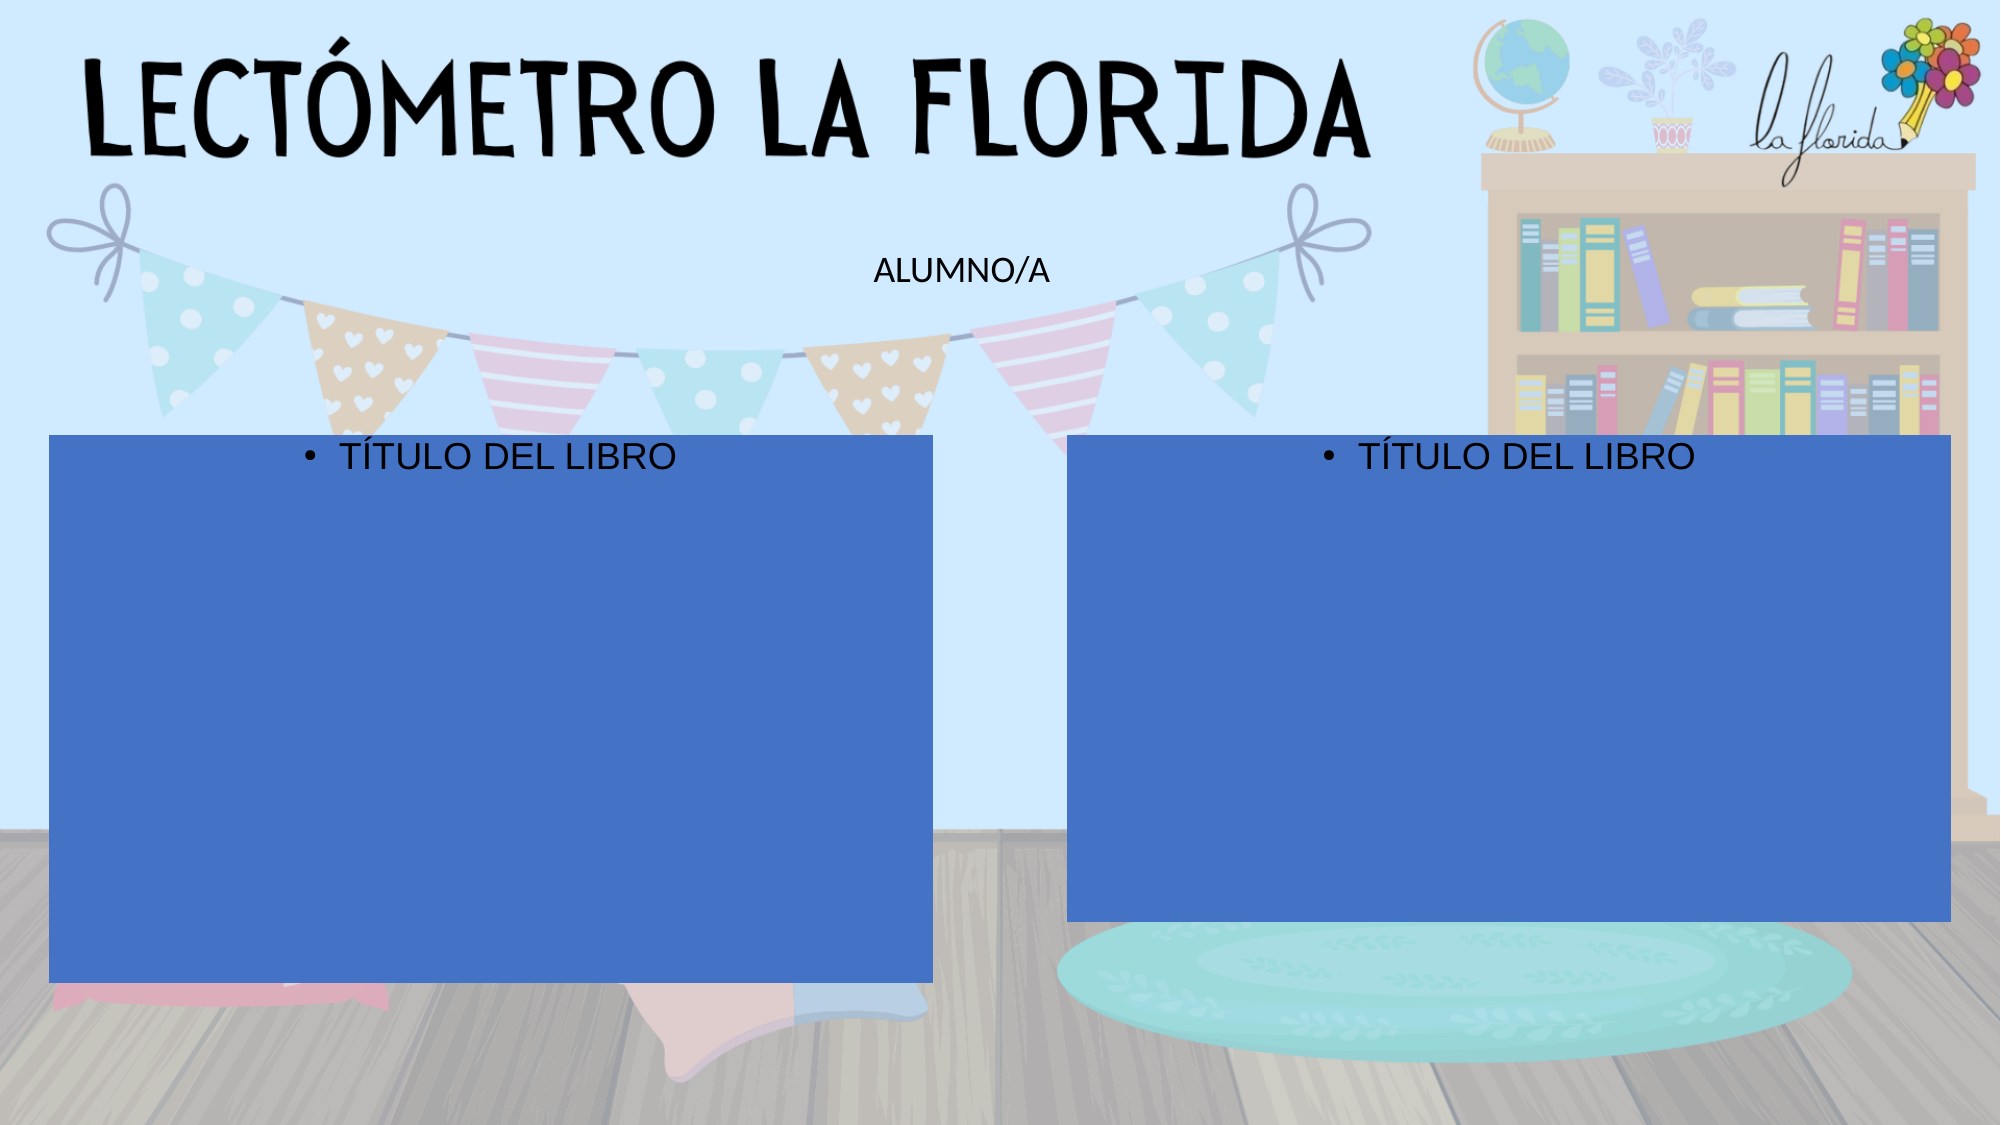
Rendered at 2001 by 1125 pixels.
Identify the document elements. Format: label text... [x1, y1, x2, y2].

table_header TÍTULO DEL LIBRO [49, 435, 933, 496]
table_cell [1067, 861, 1951, 922]
table_cell [1067, 496, 1951, 557]
table_cell [1067, 618, 1951, 679]
table_cell [49, 800, 933, 861]
table_header TÍTULO DEL LIBRO [1067, 435, 1951, 496]
table_cell [49, 740, 933, 800]
table_cell [49, 557, 933, 618]
table_cell [49, 618, 933, 679]
table_cell [49, 922, 933, 983]
table_cell [49, 679, 933, 740]
text_box ALUMNO/A [858, 237, 1068, 298]
table_cell [1067, 679, 1951, 740]
table_cell [1067, 740, 1951, 800]
table_cell [49, 496, 933, 557]
picture [0, 0, 2000, 1125]
table_cell [1067, 800, 1951, 861]
table_cell [1067, 557, 1951, 618]
table_cell [49, 861, 933, 922]
